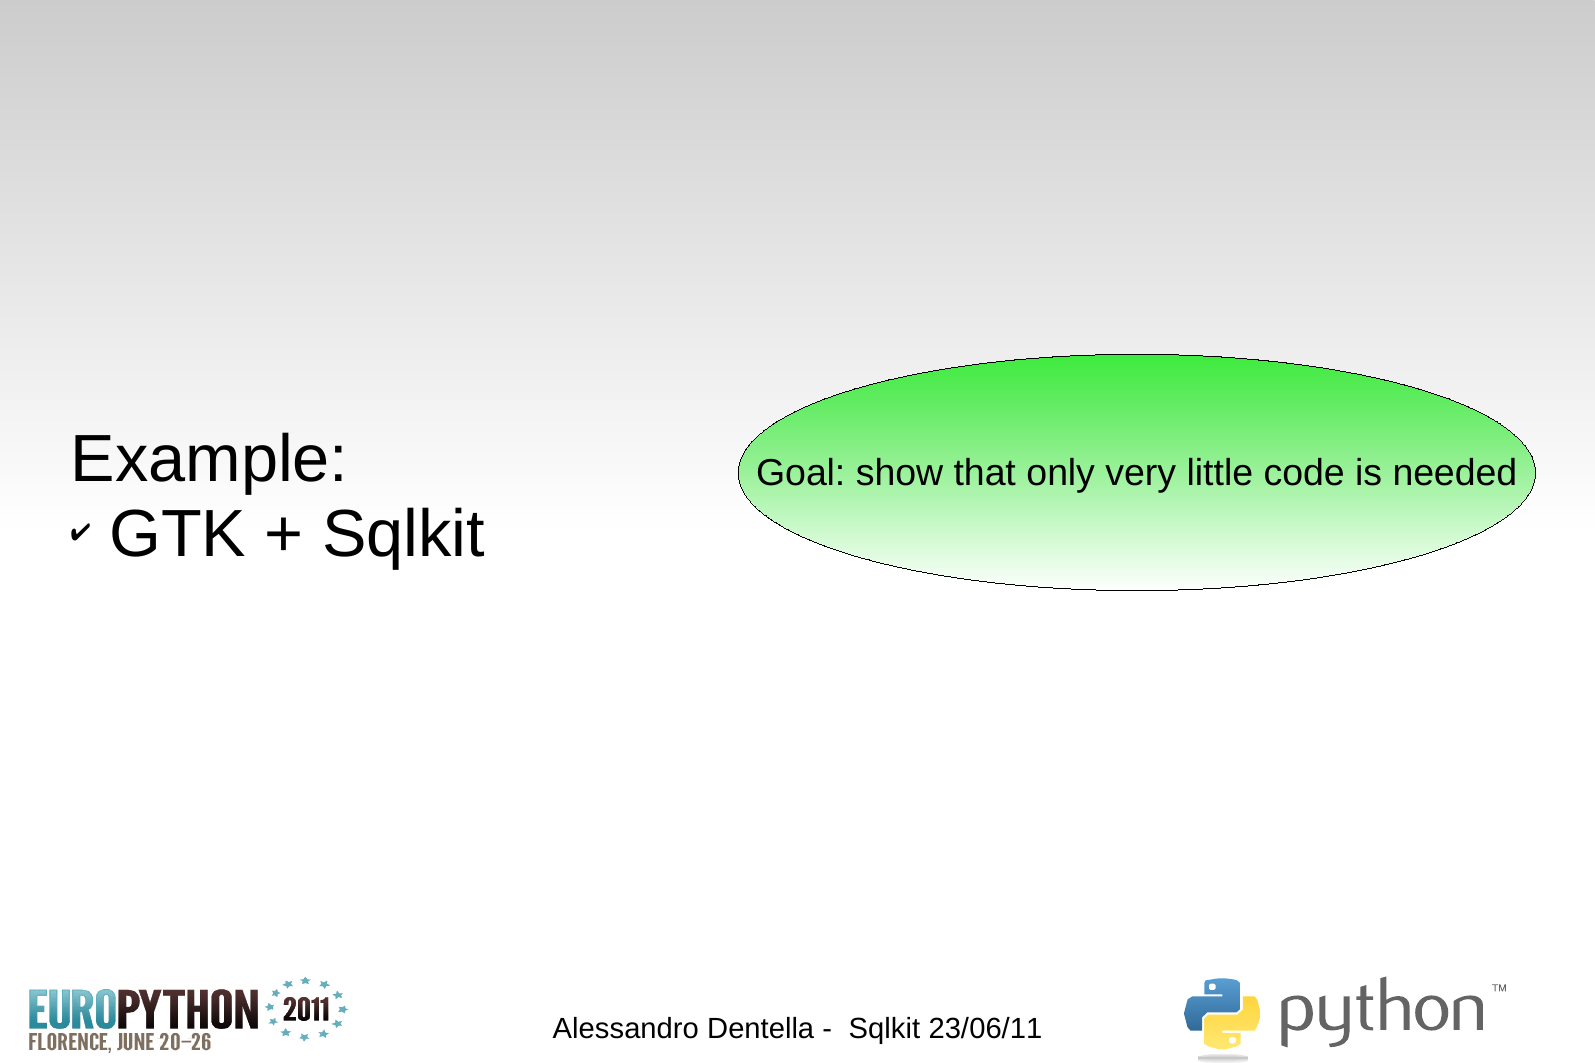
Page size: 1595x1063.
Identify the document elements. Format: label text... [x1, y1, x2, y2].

picture [29, 974, 355, 1058]
text_box Goal: show that only very little code is needed [738, 354, 1536, 591]
subtitle Example: GTK + Sqlkit [70, 47, 1506, 945]
